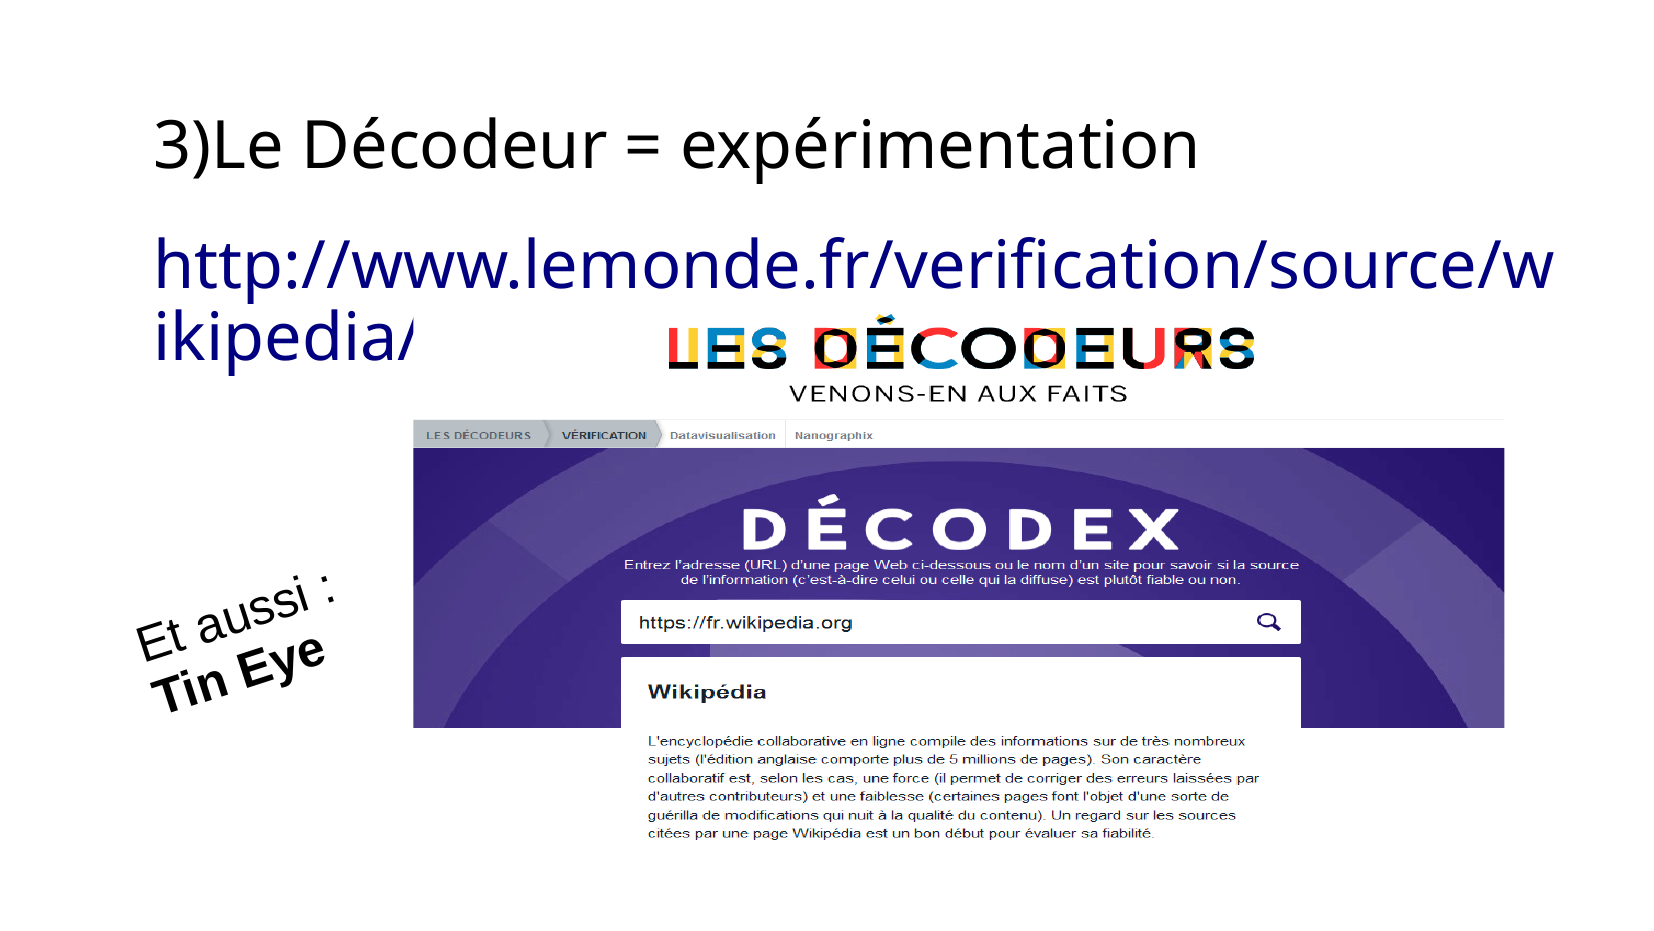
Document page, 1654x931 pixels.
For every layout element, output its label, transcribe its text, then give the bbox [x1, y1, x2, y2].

list 3)Le Décodeur = expérimentation http://www.lemonde.fr/verification/source/wikipedia/ [82, 97, 1571, 815]
picture [413, 307, 1505, 842]
text_box Et aussi : Tin Eye [113, 530, 423, 739]
